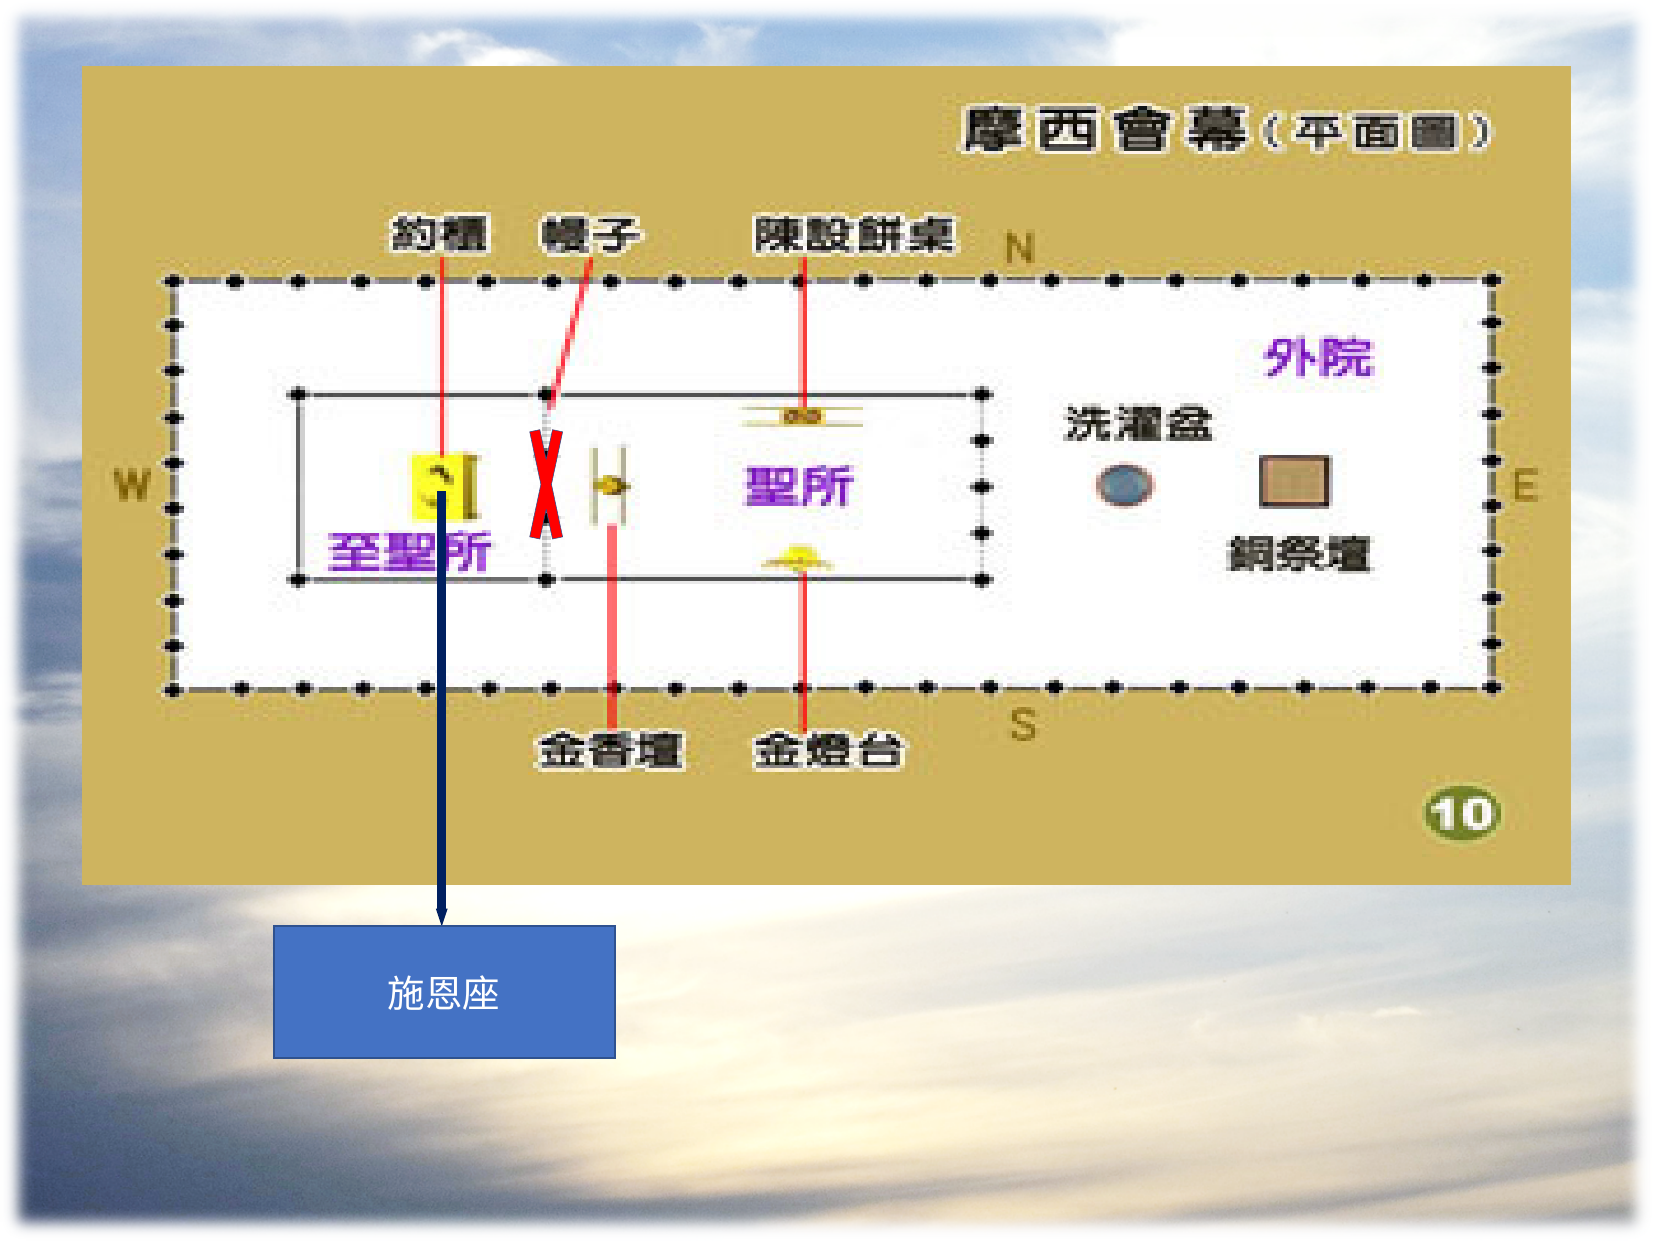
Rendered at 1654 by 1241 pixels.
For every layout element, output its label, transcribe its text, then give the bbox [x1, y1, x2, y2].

text_box [529, 429, 563, 539]
text_box 施恩座 [274, 926, 615, 1058]
picture [0, 0, 1654, 1241]
